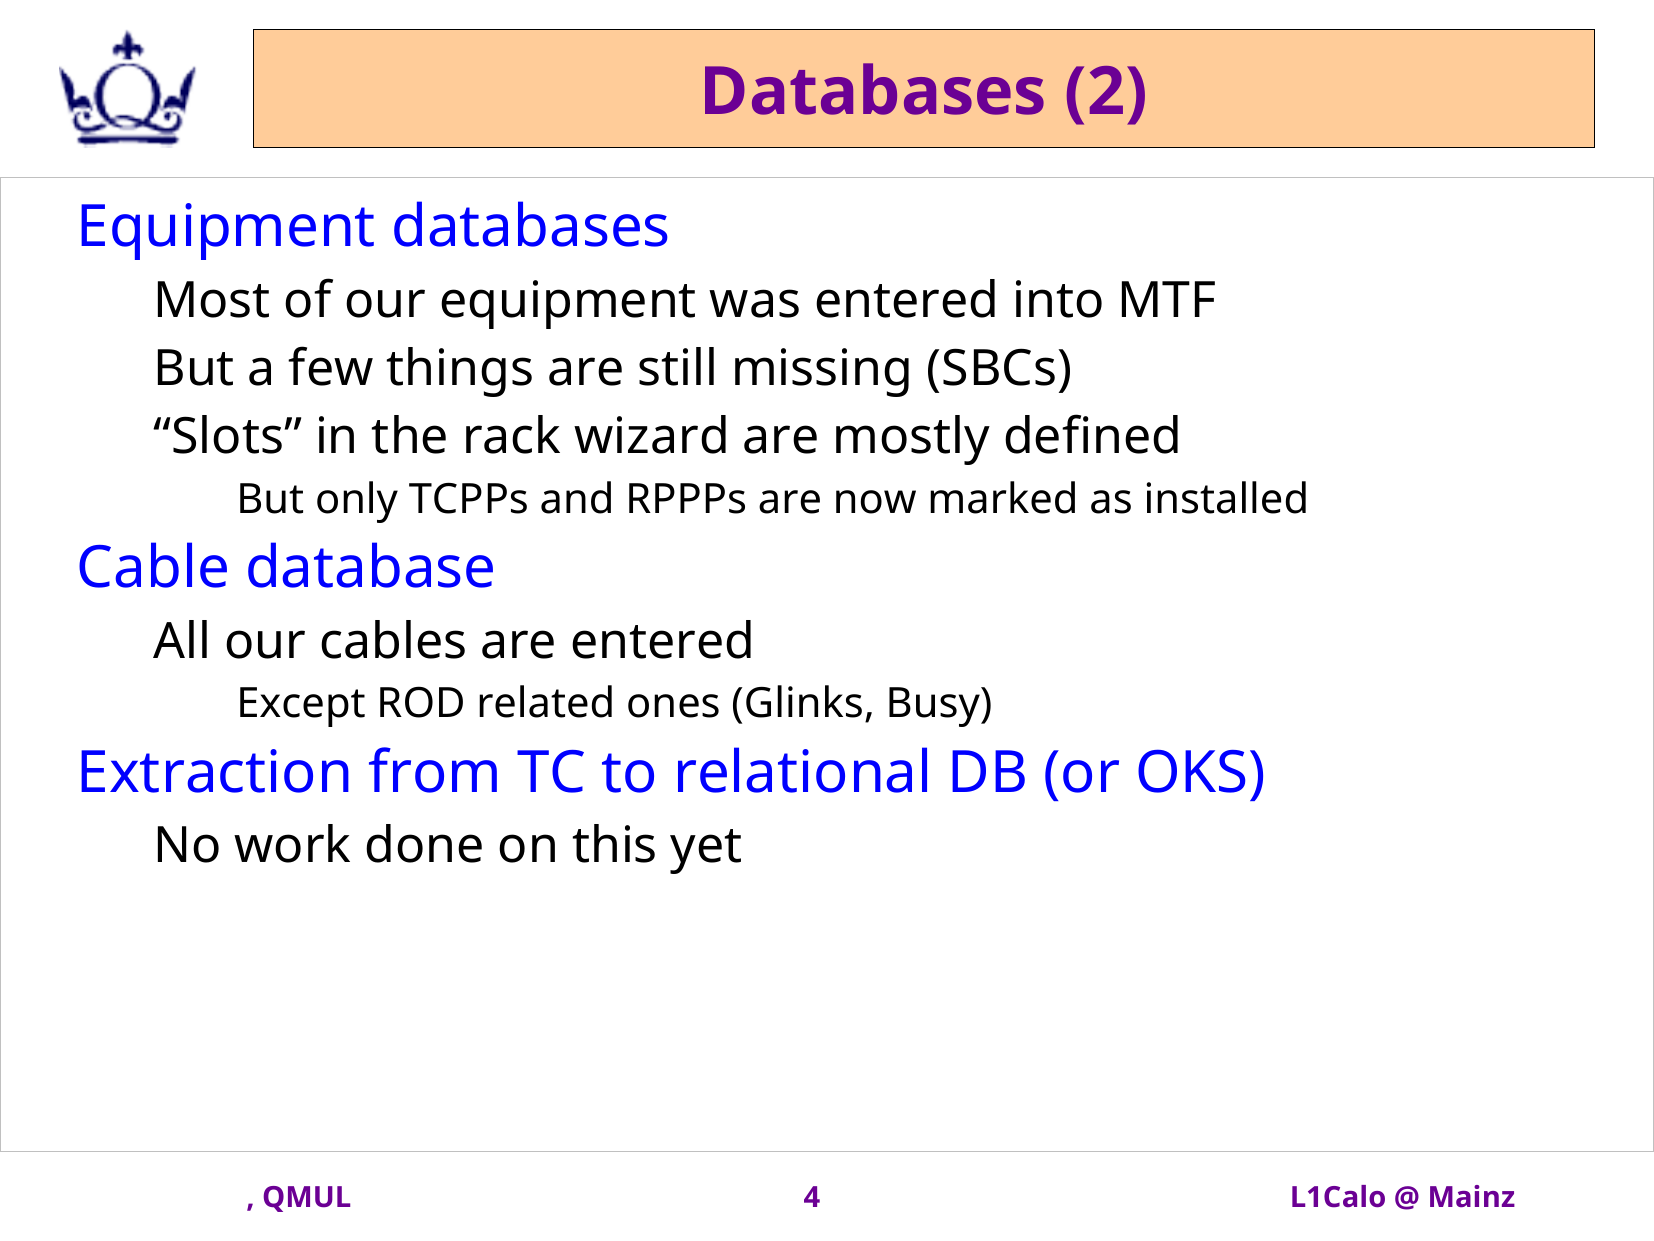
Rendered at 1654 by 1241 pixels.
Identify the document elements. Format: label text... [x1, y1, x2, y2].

list Equipment databases Most of our equipment was entered into MTF But a few things are still missing (SBCs) “Slots” in the rack wizard are mostly defined But only TCPPs and RPPPs are now marked as installed Cable database All our cables are entered Except ROD related ones (Glinks, Busy) Extraction from TC to relational DB (or OKS) No work done on this yet [59, 184, 1603, 1104]
picture [59, 29, 200, 148]
title Databases (2) [253, 29, 1595, 148]
